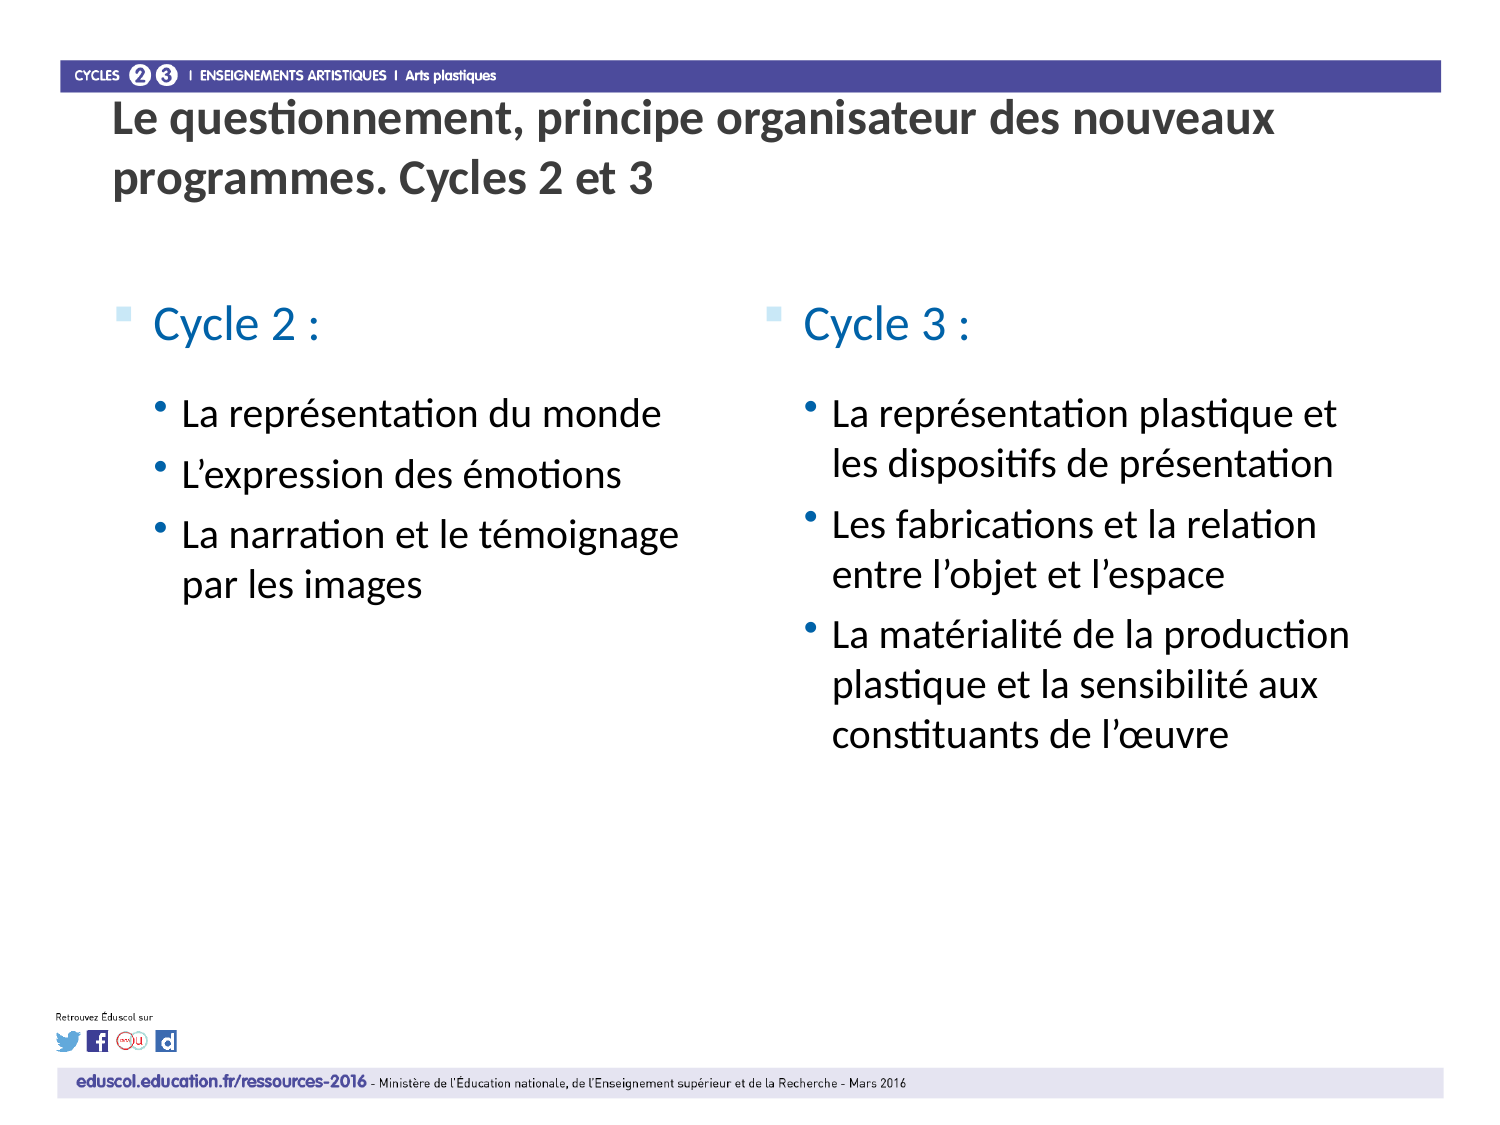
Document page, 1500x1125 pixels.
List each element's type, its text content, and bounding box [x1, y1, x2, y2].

picture [0, 0, 1500, 95]
picture [0, 1008, 1500, 1125]
title Le questionnement, principe organisateur des nouveaux programmes. Cycles 2 et 3 [112, 95, 1388, 256]
list Cycle 3 : La représentation plastique et les dispositifs de présentation Les fabrications et la relation entre l’objet et l’espace La matérialité de la production plastique et la sensibilité aux constituants de l’œuvre [762, 290, 1388, 988]
list Cycle 2 : La représentation du monde L’expression des émotions La narration et le témoignage par les images [112, 290, 738, 988]
